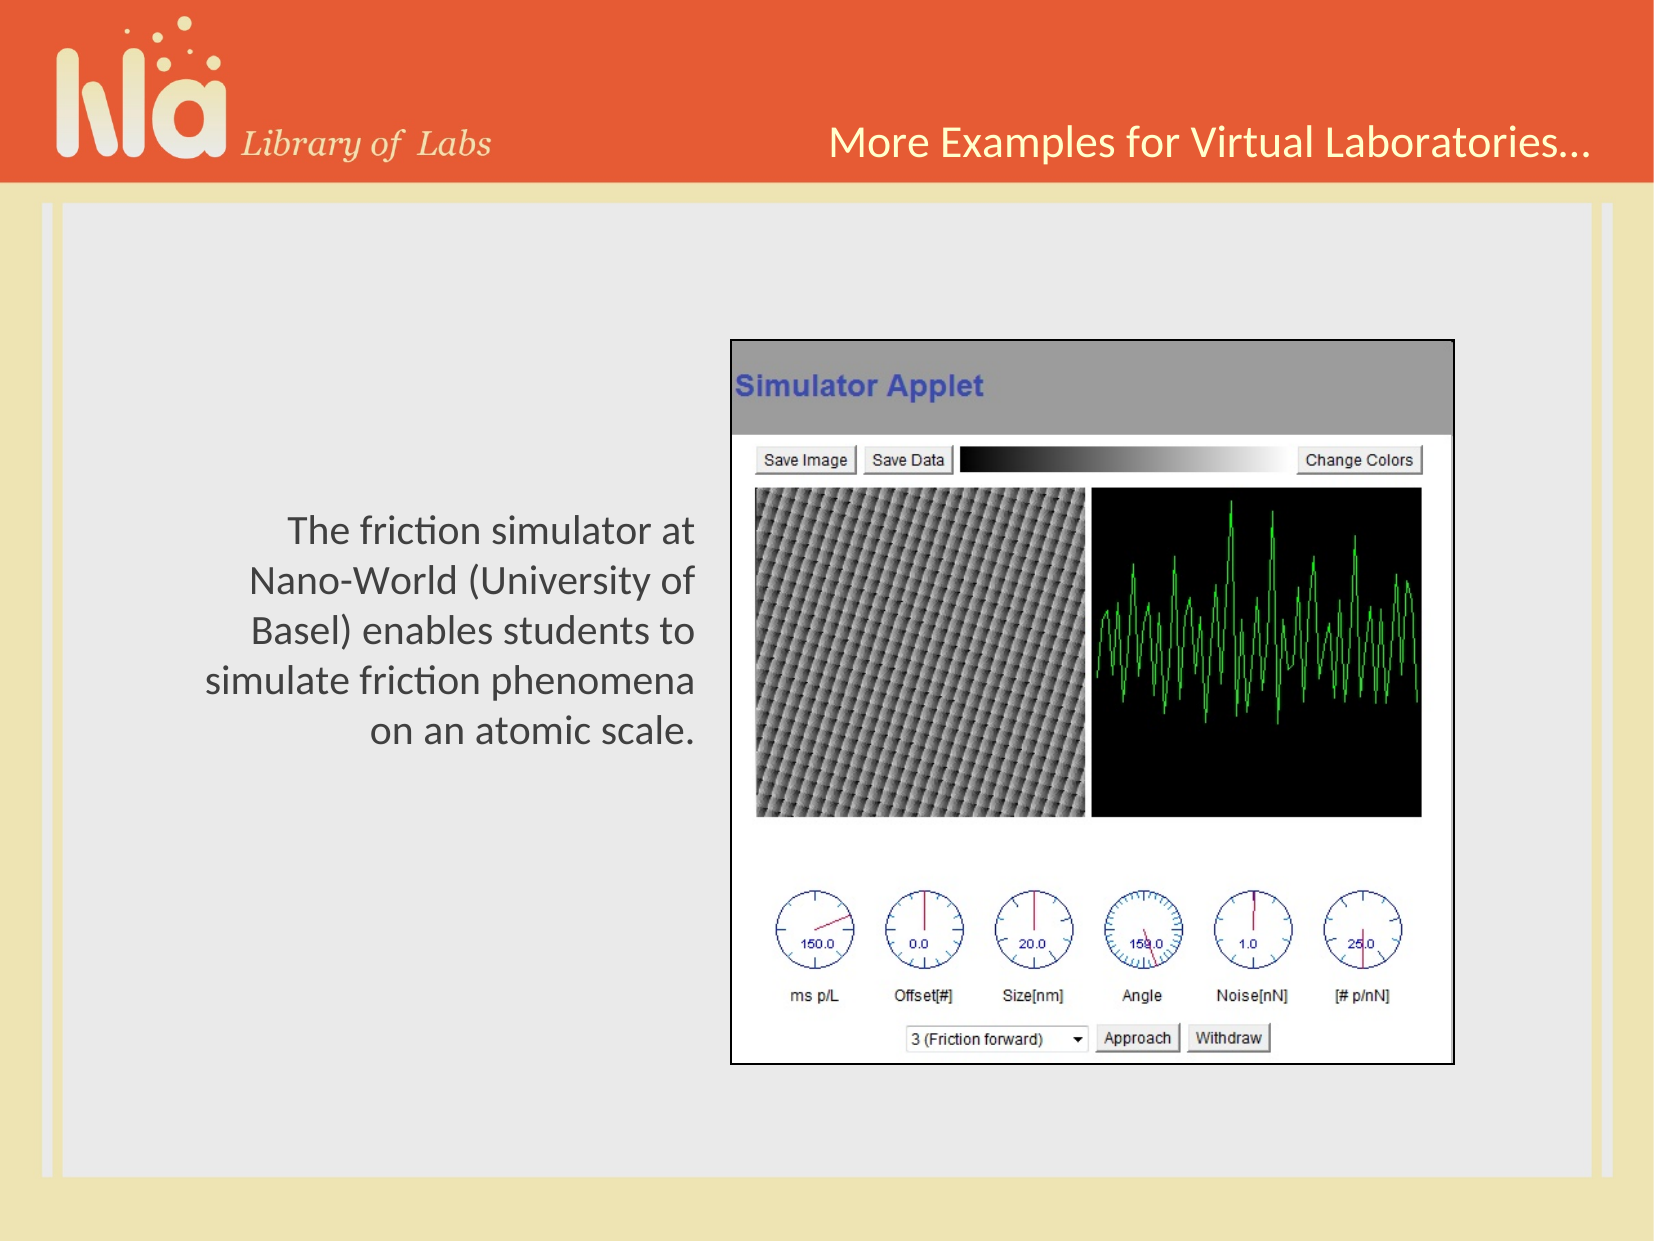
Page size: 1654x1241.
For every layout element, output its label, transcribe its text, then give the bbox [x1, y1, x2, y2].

list More Examples for Virtual Laboratories… [744, 112, 1592, 172]
picture [0, 0, 1654, 1241]
text_box The friction simulator at Nano-World (University of Basel) enables students to simulate friction phenomena on an atomic scale. [188, 494, 711, 933]
